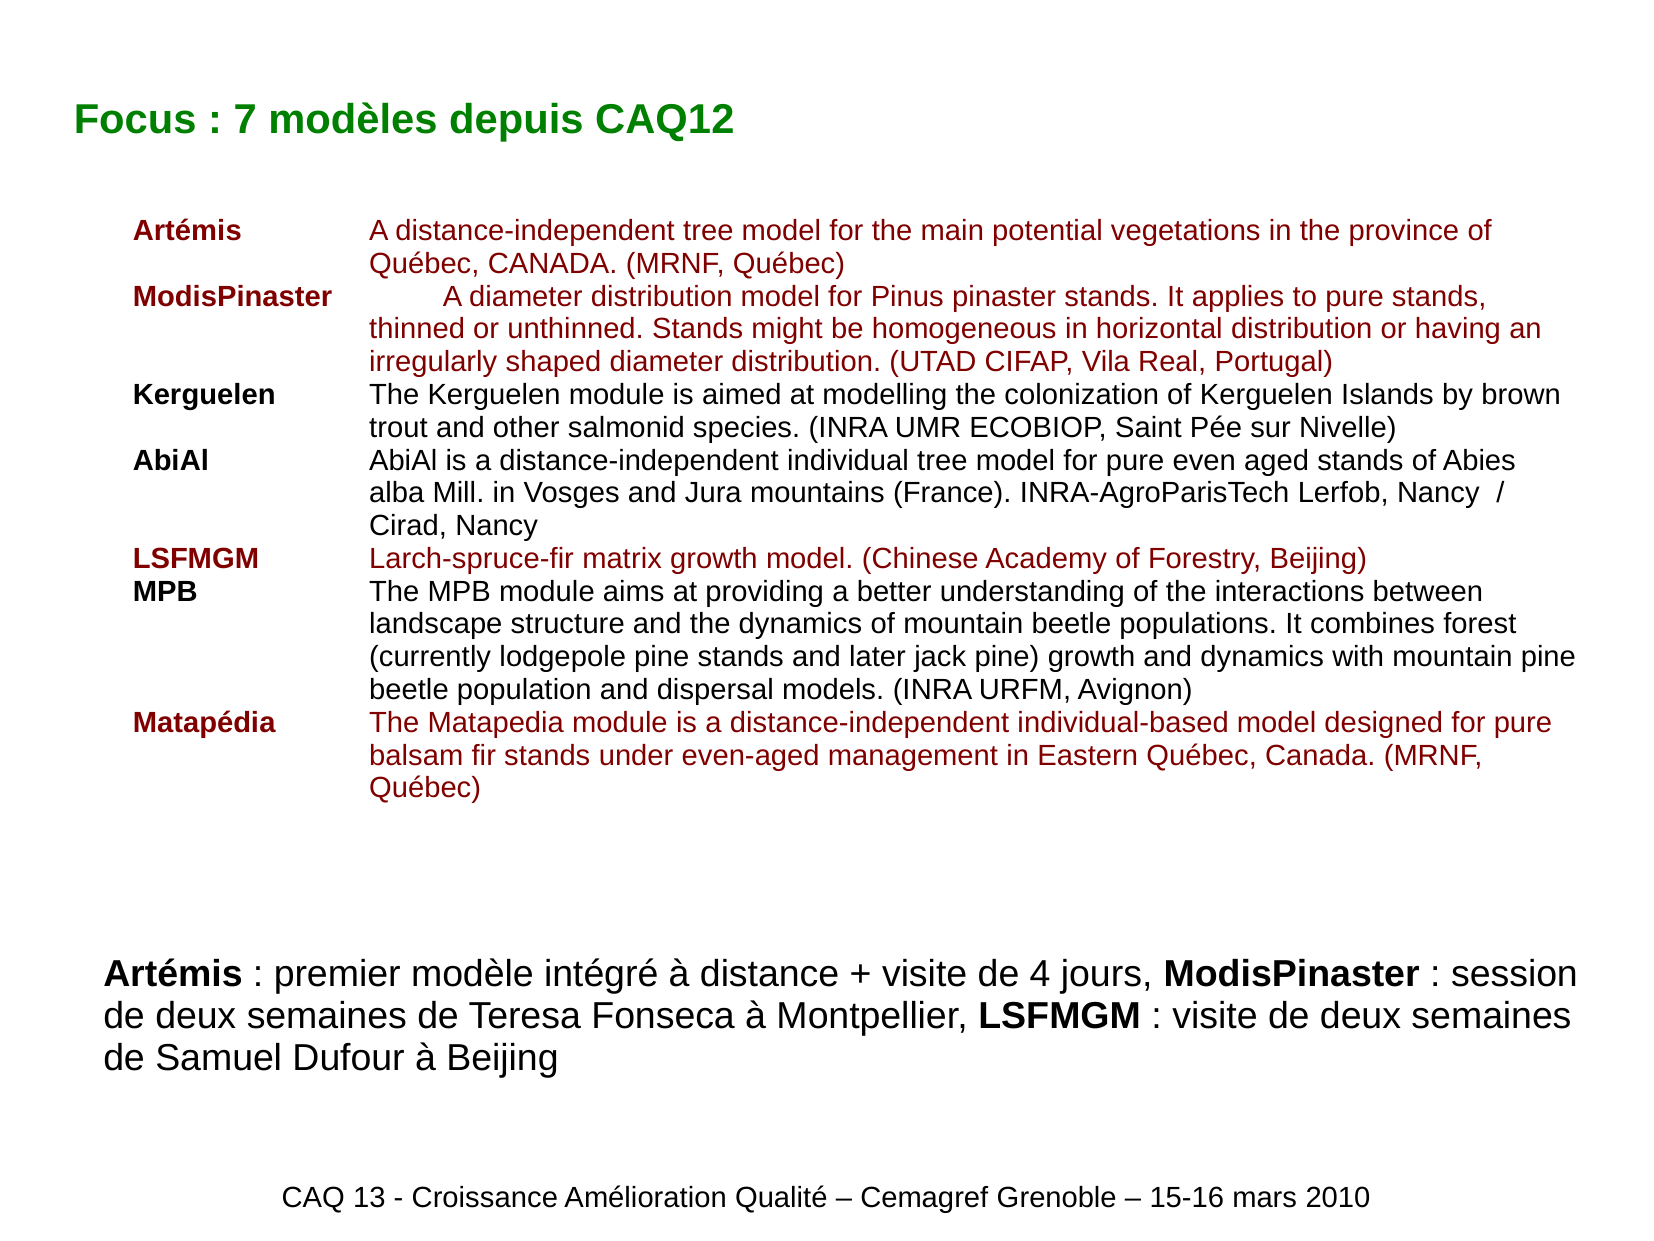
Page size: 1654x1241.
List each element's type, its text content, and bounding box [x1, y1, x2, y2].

text_box Artémis A distance-independent tree model for the main potential vegetations in the province of Québec, CANADA. (MRNF, Québec) ModisPinaster A diameter distribution model for Pinus pinaster stands. It applies to pure stands, thinned or unthinned. Stands might be homogeneous in horizontal distribution or having an irregularly shaped diameter distribution. (UTAD CIFAP, Vila Real, Portugal) Kerguelen The Kerguelen module is aimed at modelling the colonization of Kerguelen Islands by brown trout and other salmonid species. (INRA UMR ECOBIOP, Saint Pée sur Nivelle) AbiAl AbiAl is a distance-independent individual tree model for pure even aged stands of Abies alba Mill. in Vosges and Jura mountains (France). INRA-AgroParisTech Lerfob, Nancy / Cirad, Nancy LSFMGM Larch-spruce-fir matrix growth model. (Chinese Academy of Forestry, Beijing) MPB The MPB module aims at providing a better understanding of the interactions between landscape structure and the dynamics of mountain beetle populations. It combines forest (currently lodgepole pine stands and later jack pine) growth and dynamics with mountain pine beetle population and dispersal models. (INRA URFM, Avignon) Matapédia The Matapedia module is a distance-independent individual-based model designed for pure balsam fir stands under even-aged management in Eastern Québec, Canada. (MRNF, Québec) [118, 206, 1595, 924]
text_box Focus : 7 modèles depuis CAQ12 [59, 88, 798, 158]
text_box Artémis : premier modèle intégré à distance + visite de 4 jours, ModisPinaster : session de deux semaines de Teresa Fonseca à Montpellier, LSFMGM : visite de deux semaines de Samuel Dufour à Beijing [88, 944, 1595, 1104]
